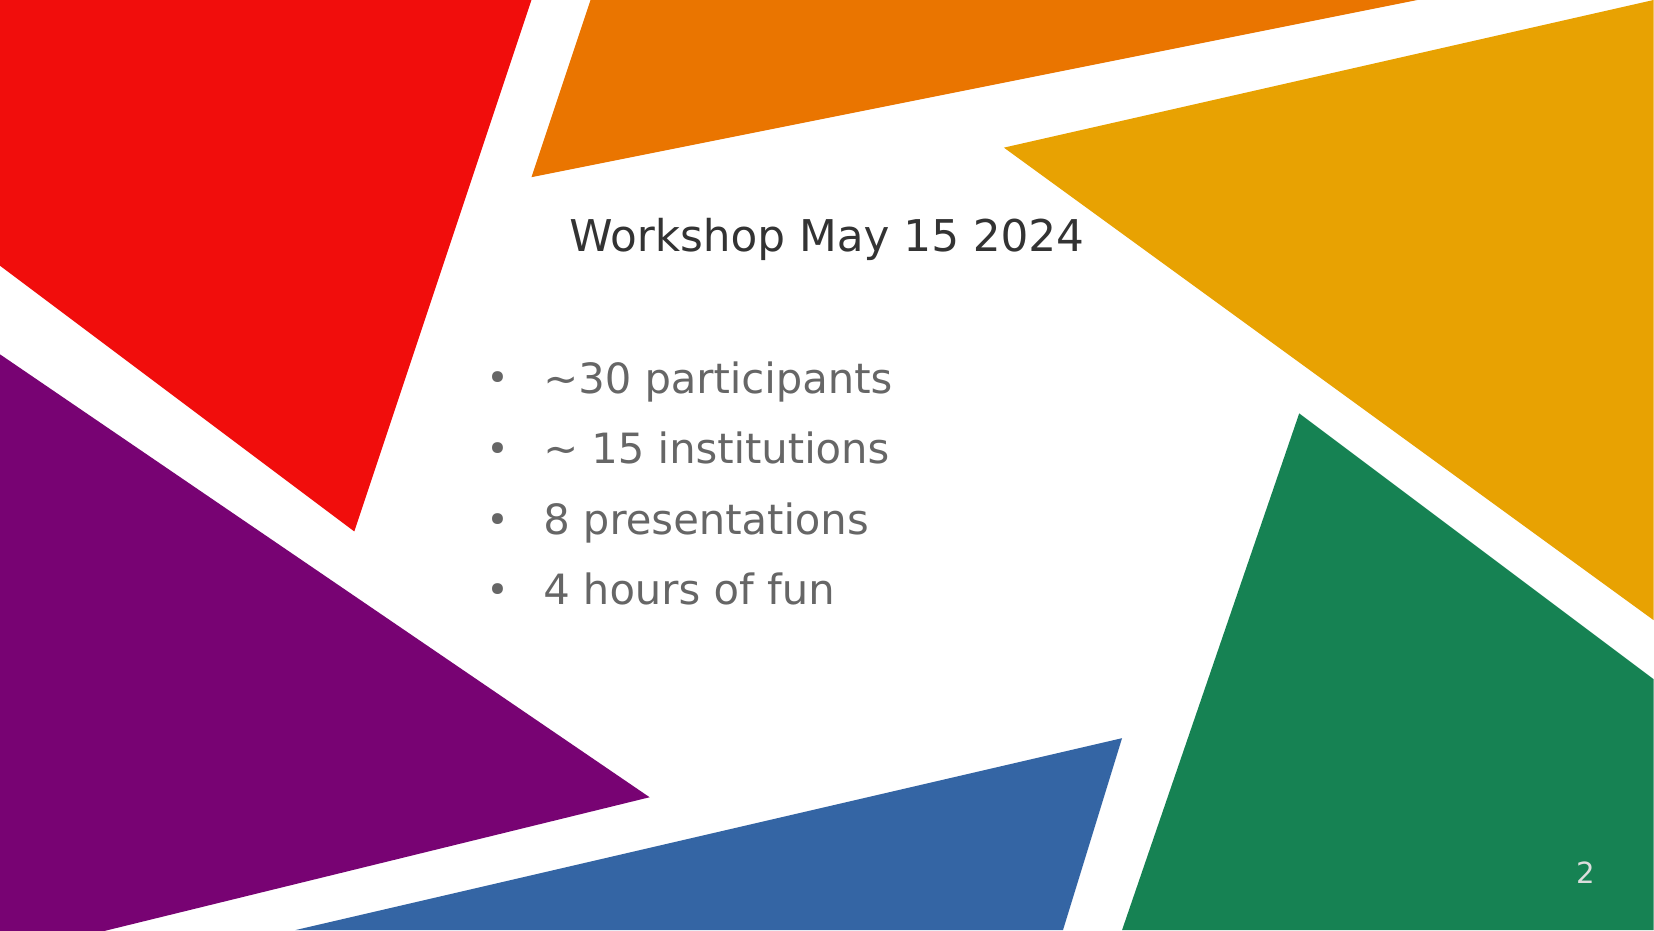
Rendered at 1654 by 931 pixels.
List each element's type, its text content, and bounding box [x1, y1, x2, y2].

list ~30 participants ~ 15 institutions 8 presentations 4 hours of fun [472, 354, 1182, 768]
title Workshop May 15 2024 [472, 147, 1182, 325]
